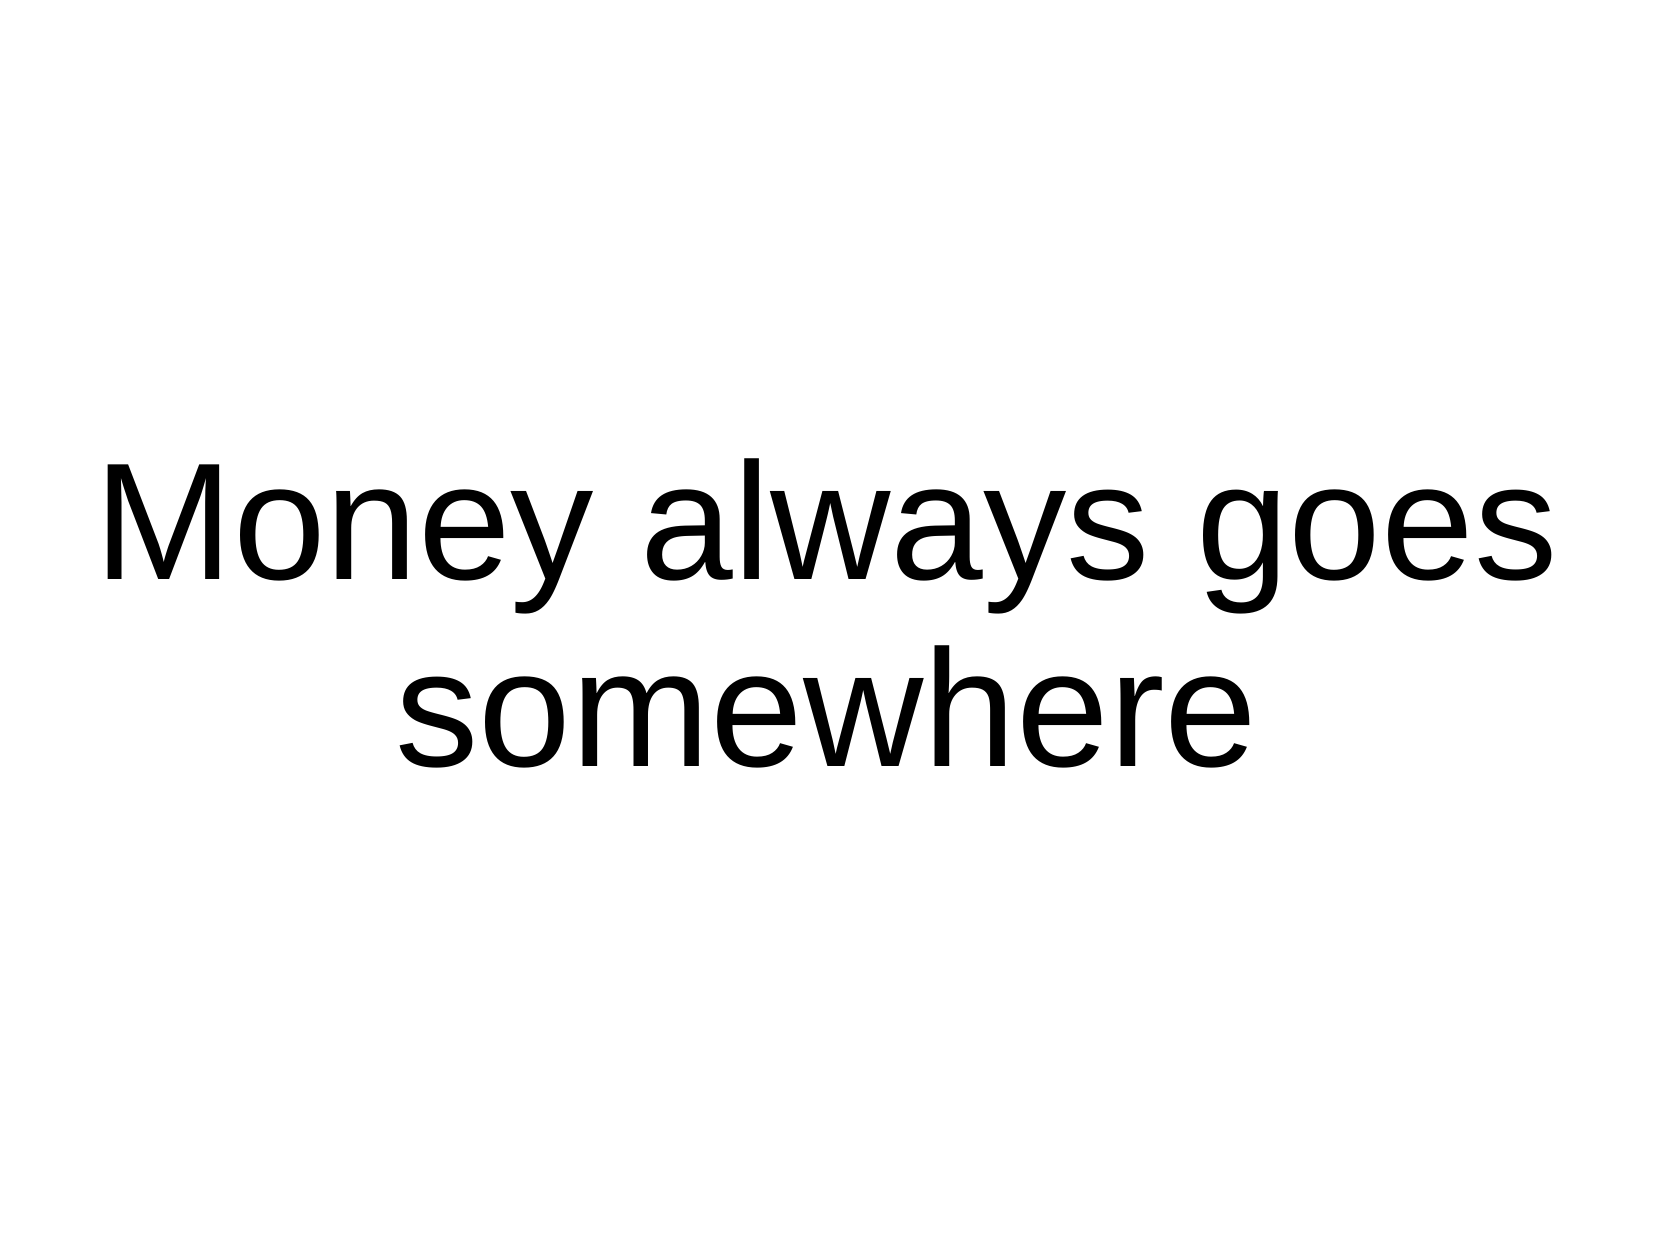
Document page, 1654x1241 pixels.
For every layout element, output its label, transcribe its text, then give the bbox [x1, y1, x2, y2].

title Money always goes somewhere [82, 49, 1571, 1182]
